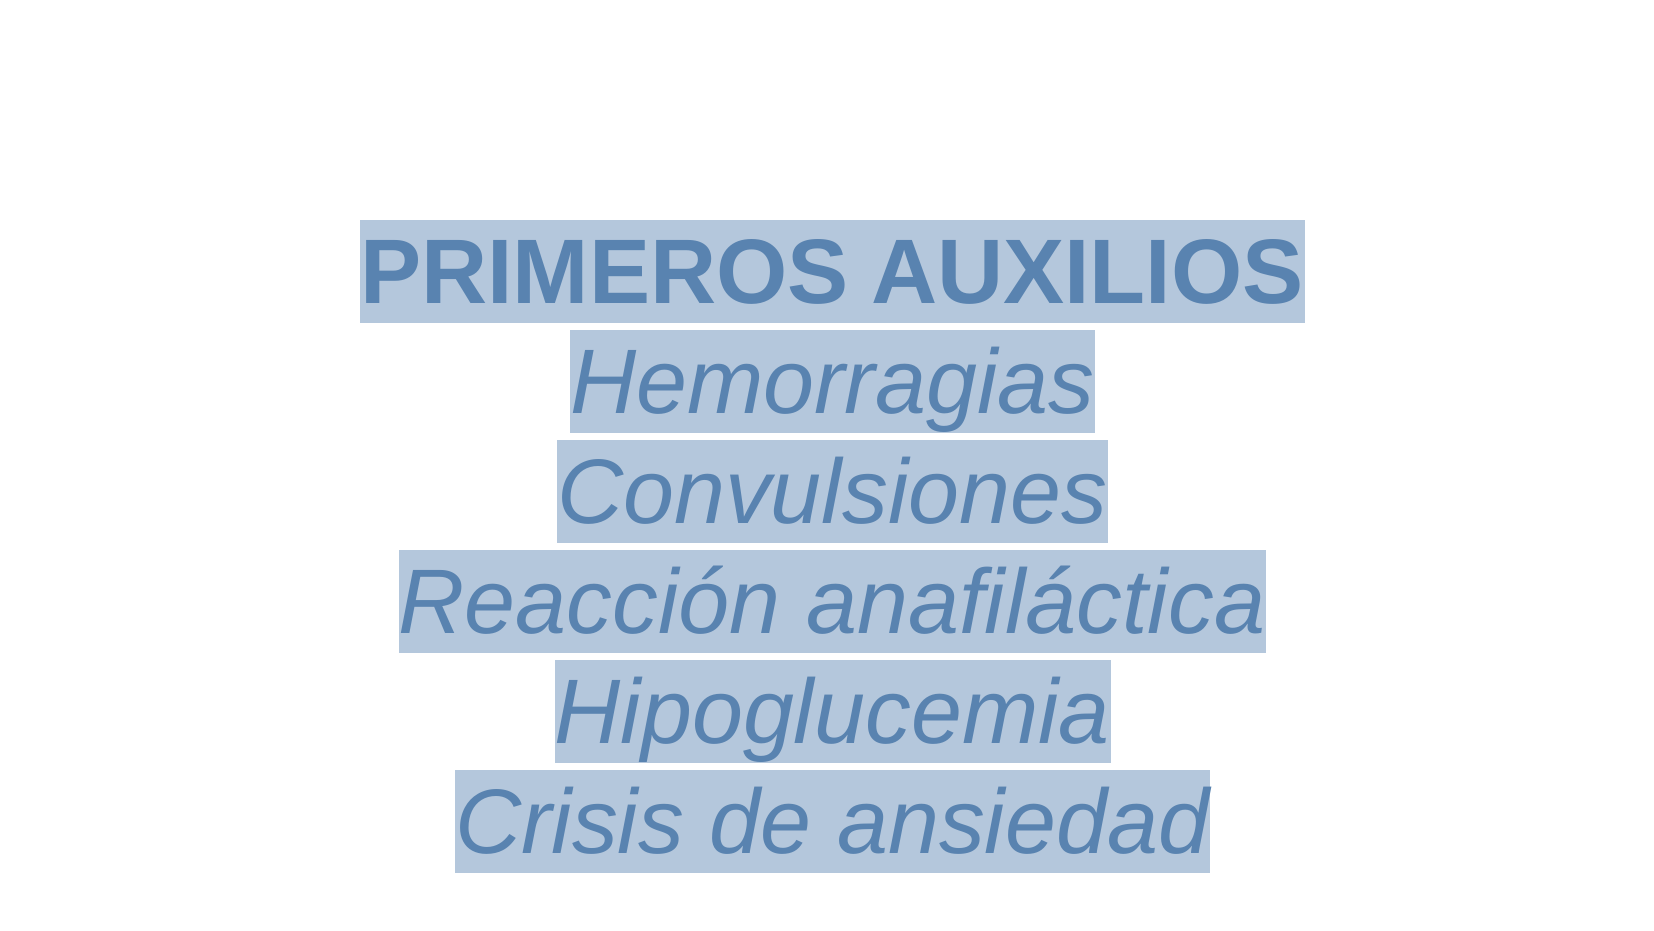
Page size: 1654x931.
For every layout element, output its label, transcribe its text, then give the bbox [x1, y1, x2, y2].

title PRIMEROS AUXILIOS Hemorragias Convulsiones Reacción anafiláctica Hipoglucemia Crisis de ansiedad [88, 211, 1577, 827]
